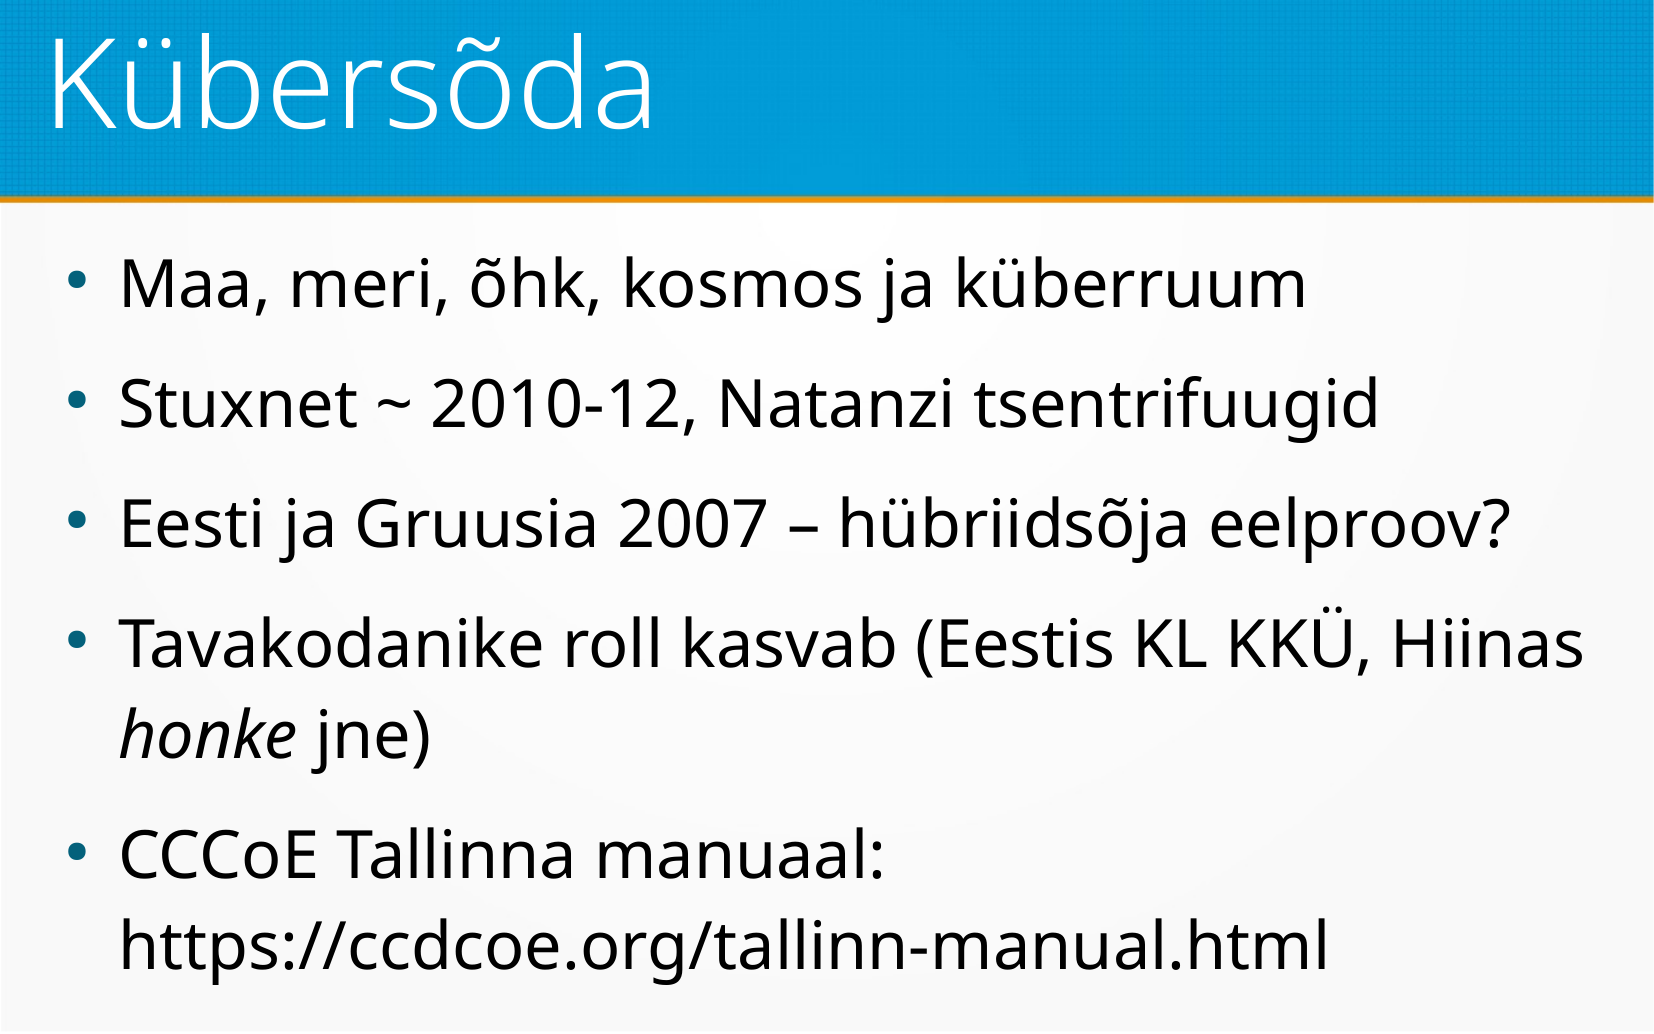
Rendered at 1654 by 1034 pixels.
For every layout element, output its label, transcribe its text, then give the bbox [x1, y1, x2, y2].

list Maa, meri, õhk, kosmos ja küberruum Stuxnet ~ 2010-12, Natanzi tsentrifuugid Eesti ja Gruusia 2007 – hübriidsõja eelproov? Tavakodanike roll kasvab (Eestis KL KKÜ, Hiinas honke jne) CCCoE Tallinna manuaal: https://ccdcoe.org/tallinn-manual.html [47, 236, 1607, 1002]
picture [0, 195, 1654, 1034]
title Kübersõda [43, 0, 1619, 166]
